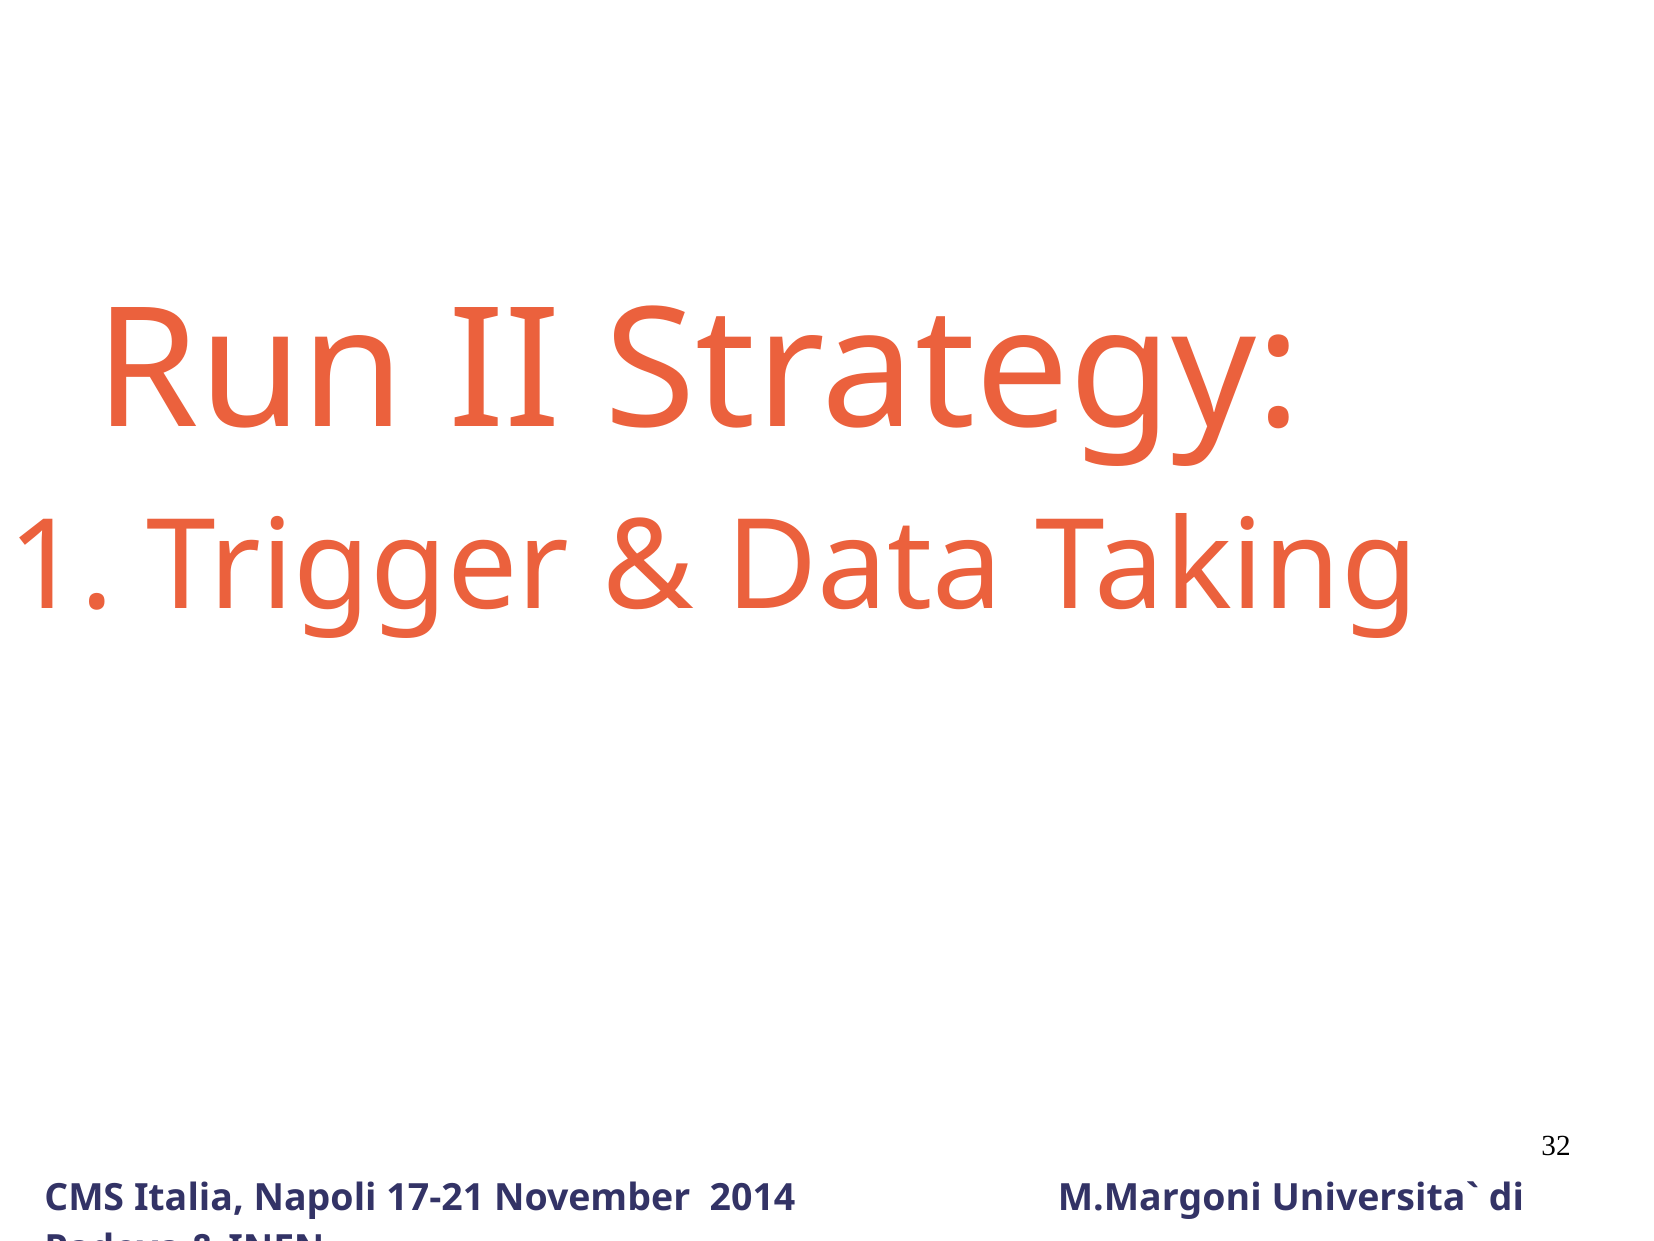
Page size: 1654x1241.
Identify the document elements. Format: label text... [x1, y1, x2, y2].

text_box CMS Italia, Napoli 17-21 November 2014 M.Margoni Universita` di Padova & INFN [29, 1163, 1625, 1237]
text_box Run II Strategy: 1. Trigger & Data Taking [0, 240, 1654, 942]
